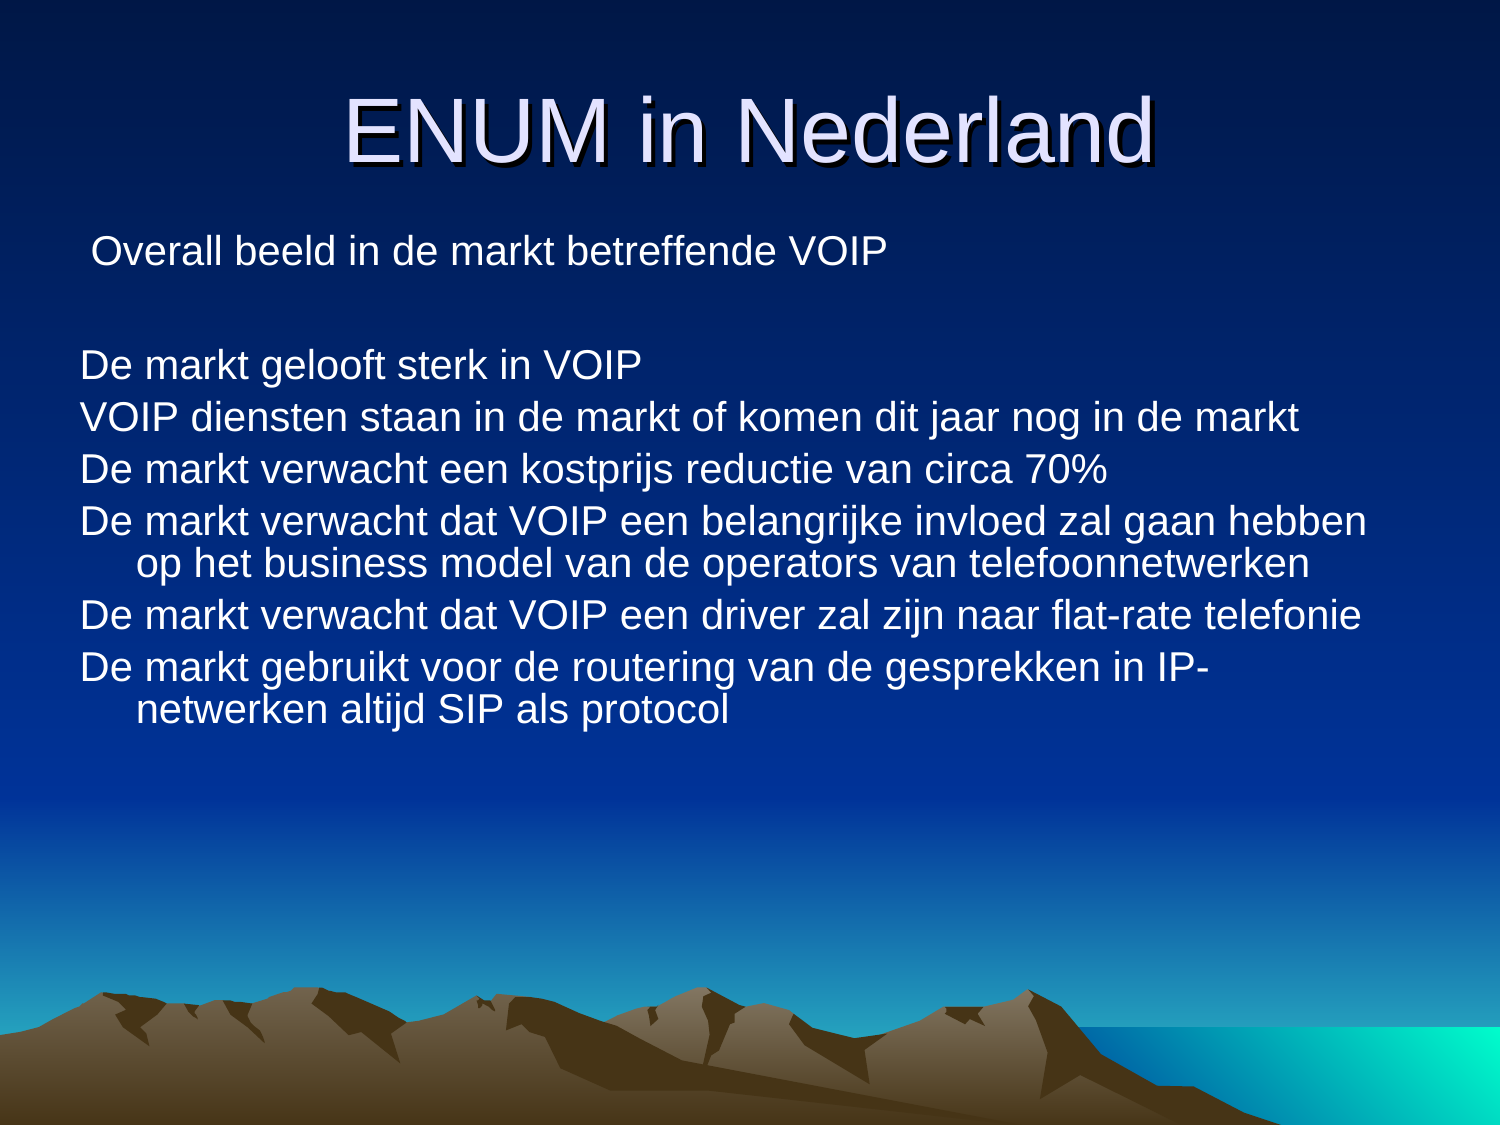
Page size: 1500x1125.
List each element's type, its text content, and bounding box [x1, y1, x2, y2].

text_box Overall beeld in de markt betreffende VOIP [75, 220, 904, 282]
title ENUM in Nederland [75, 37, 1426, 225]
list De markt gelooft sterk in VOIP VOIP diensten staan in de markt of komen dit jaar nog in de markt De markt verwacht een kostprijs reductie van circa 70% De markt verwacht dat VOIP een belangrijke invloed zal gaan hebben op het business model van de operators van telefoonnetwerken De markt verwacht dat VOIP een driver zal zijn naar flat-rate telefonie De markt gebruikt voor de routering van de gesprekken in IP-netwerken altijd SIP als protocol [64, 337, 1415, 1036]
